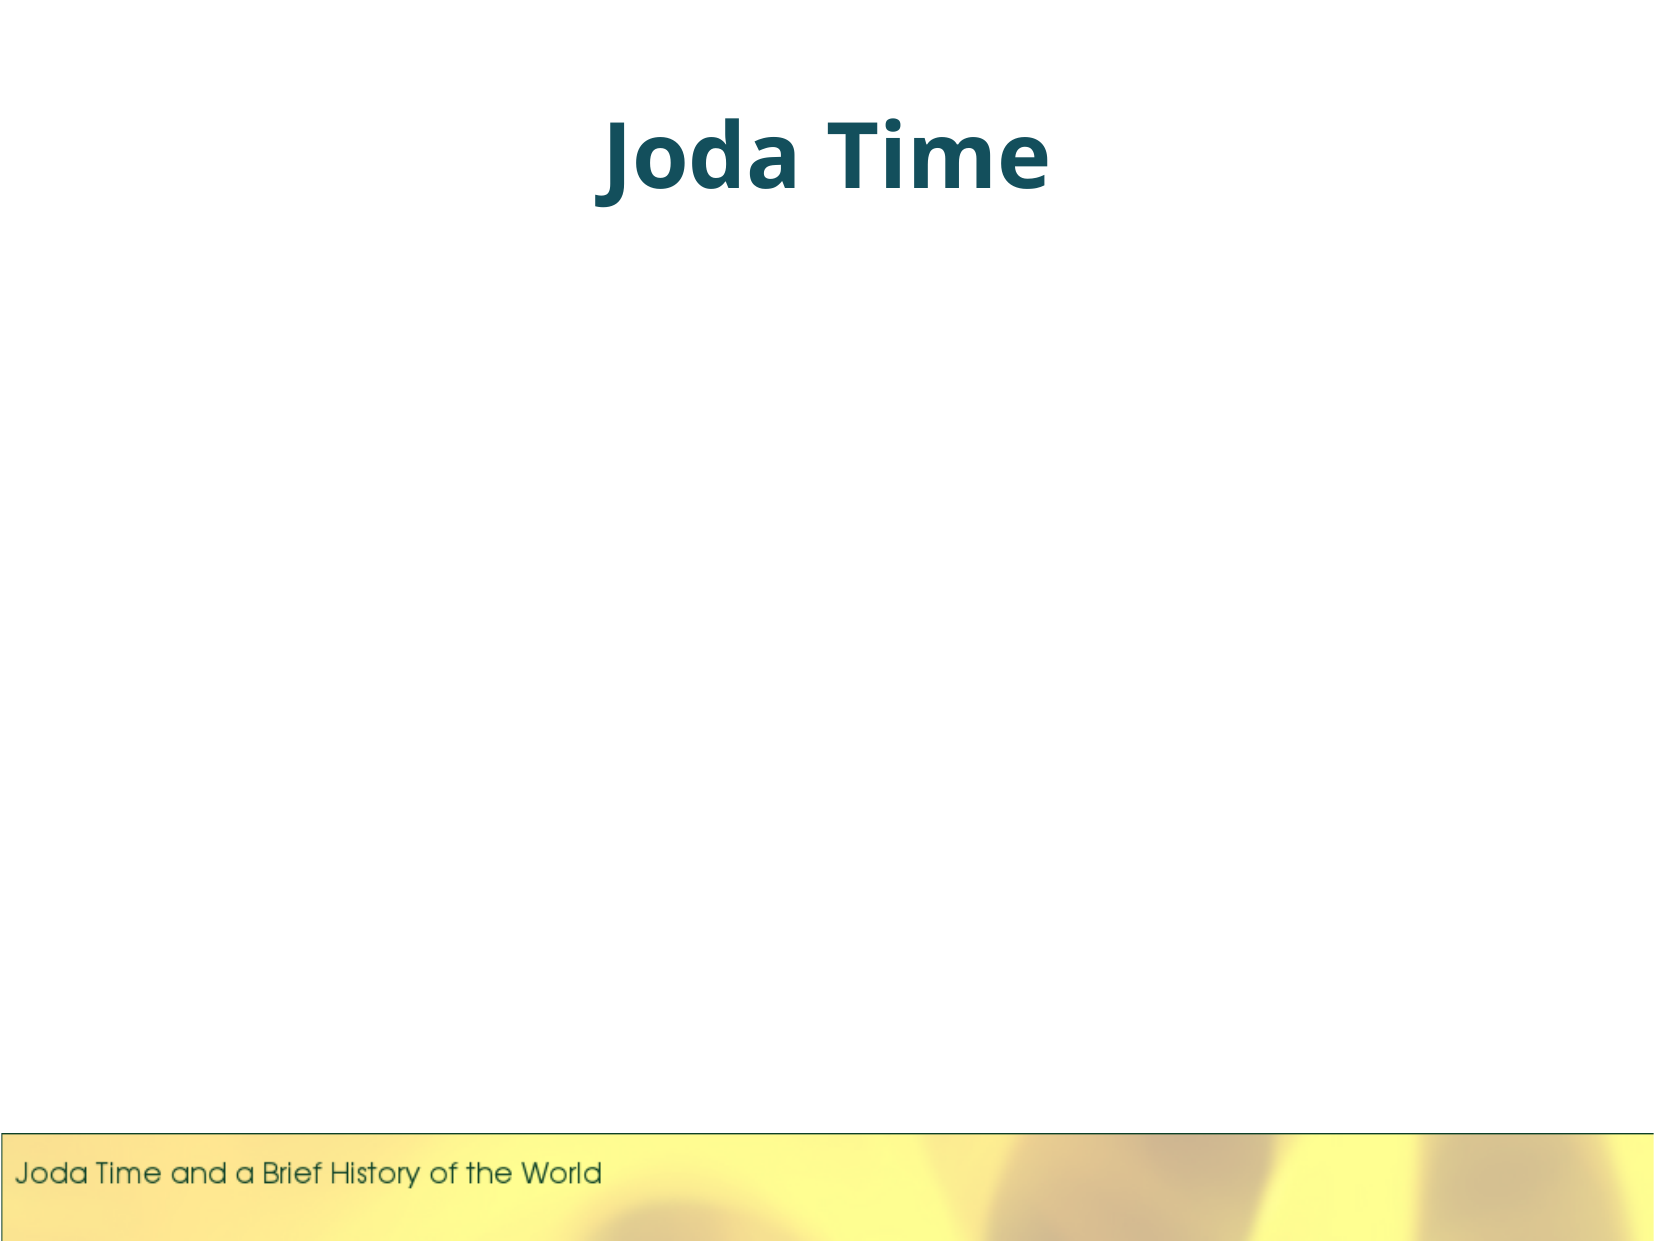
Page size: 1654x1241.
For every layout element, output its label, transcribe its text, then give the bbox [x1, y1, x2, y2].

picture [1, 1133, 1654, 1241]
title Joda Time [82, 49, 1571, 257]
